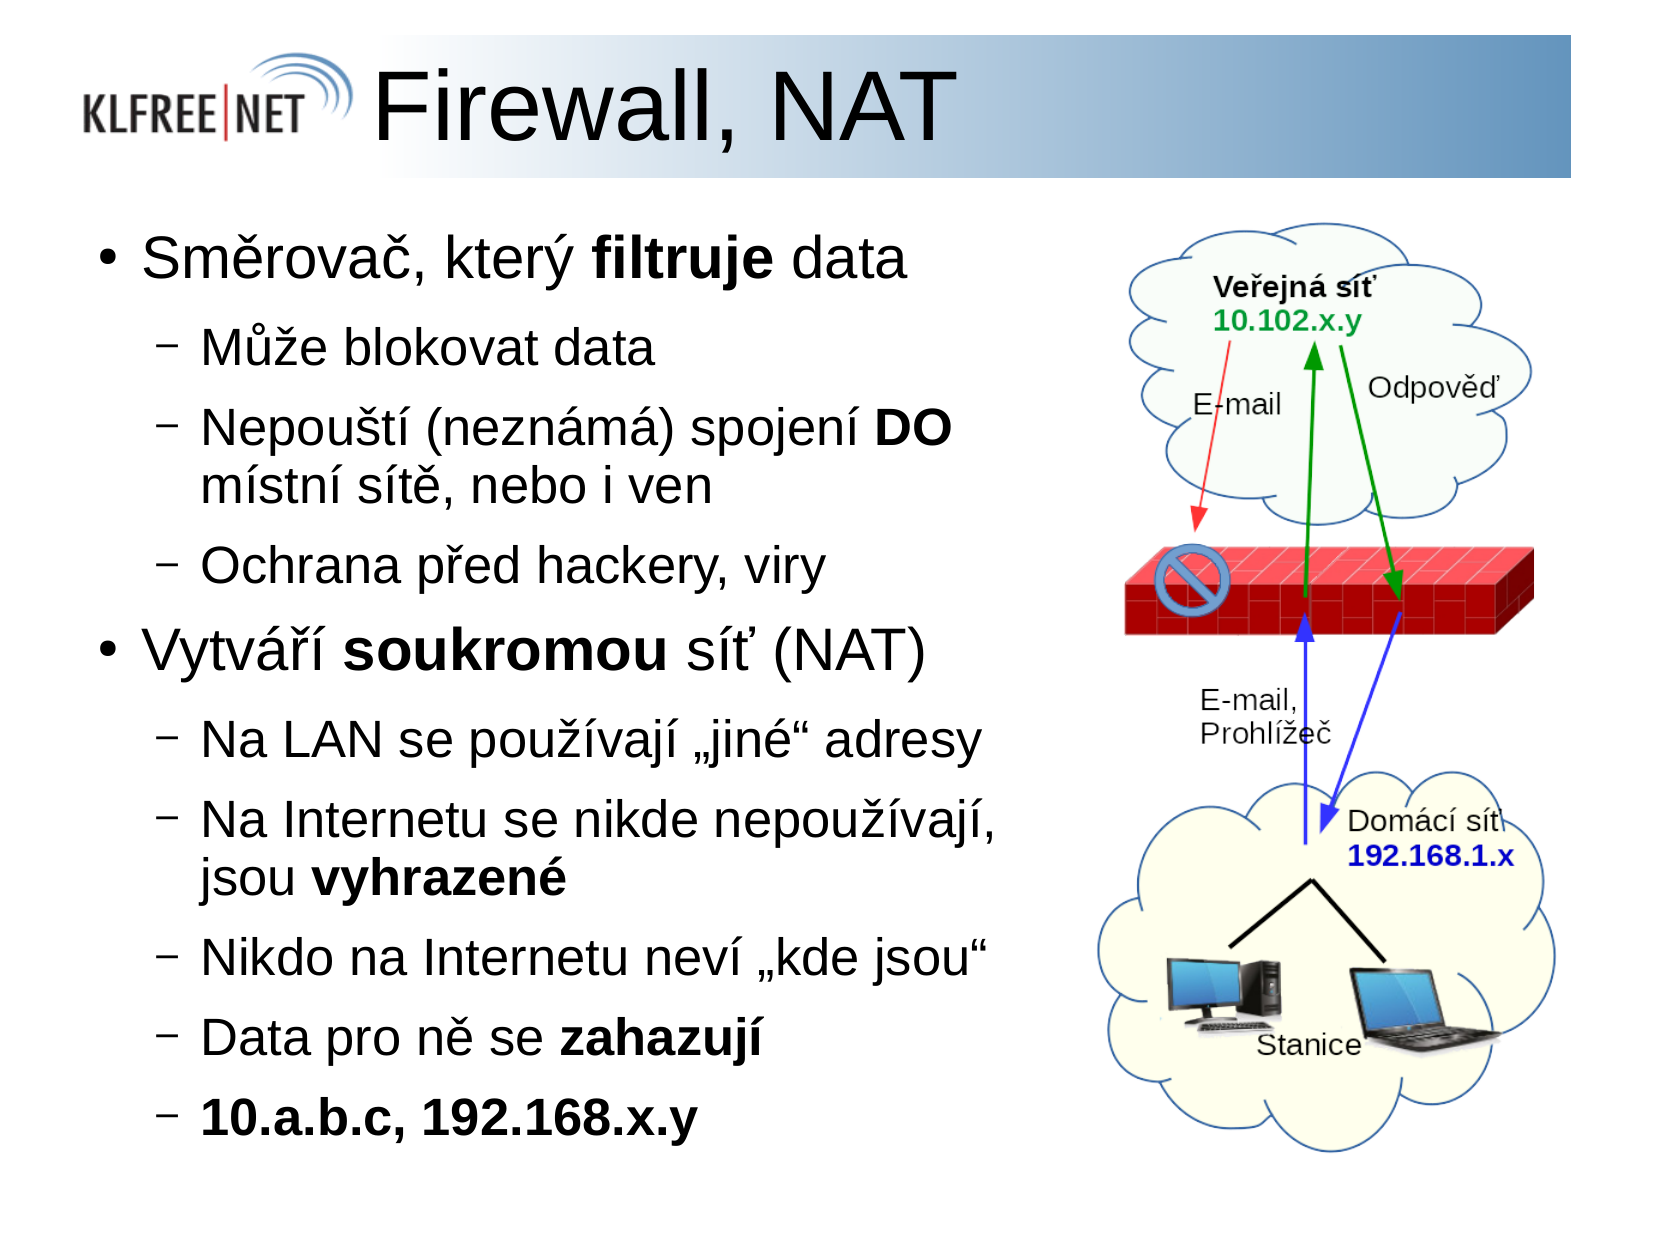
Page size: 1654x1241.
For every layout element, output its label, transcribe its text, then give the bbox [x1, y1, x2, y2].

picture [1089, 210, 1563, 1157]
list Směrovač, který filtruje data Může blokovat data Nepouští (neznámá) spojení DO místní sítě, nebo i ven Ochrana před hackery, viry Vytváří soukromou síť (NAT) Na LAN se používají „jiné“ adresy Na Internetu se nikde nepoužívají, jsou vyhrazené Nikdo na Internetu neví „kde jsou“ Data pro ně se zahazují 10.a.b.c, 192.168.x.y [82, 224, 1010, 1159]
picture [59, 11, 372, 201]
title Firewall, NAT [371, 47, 1560, 166]
